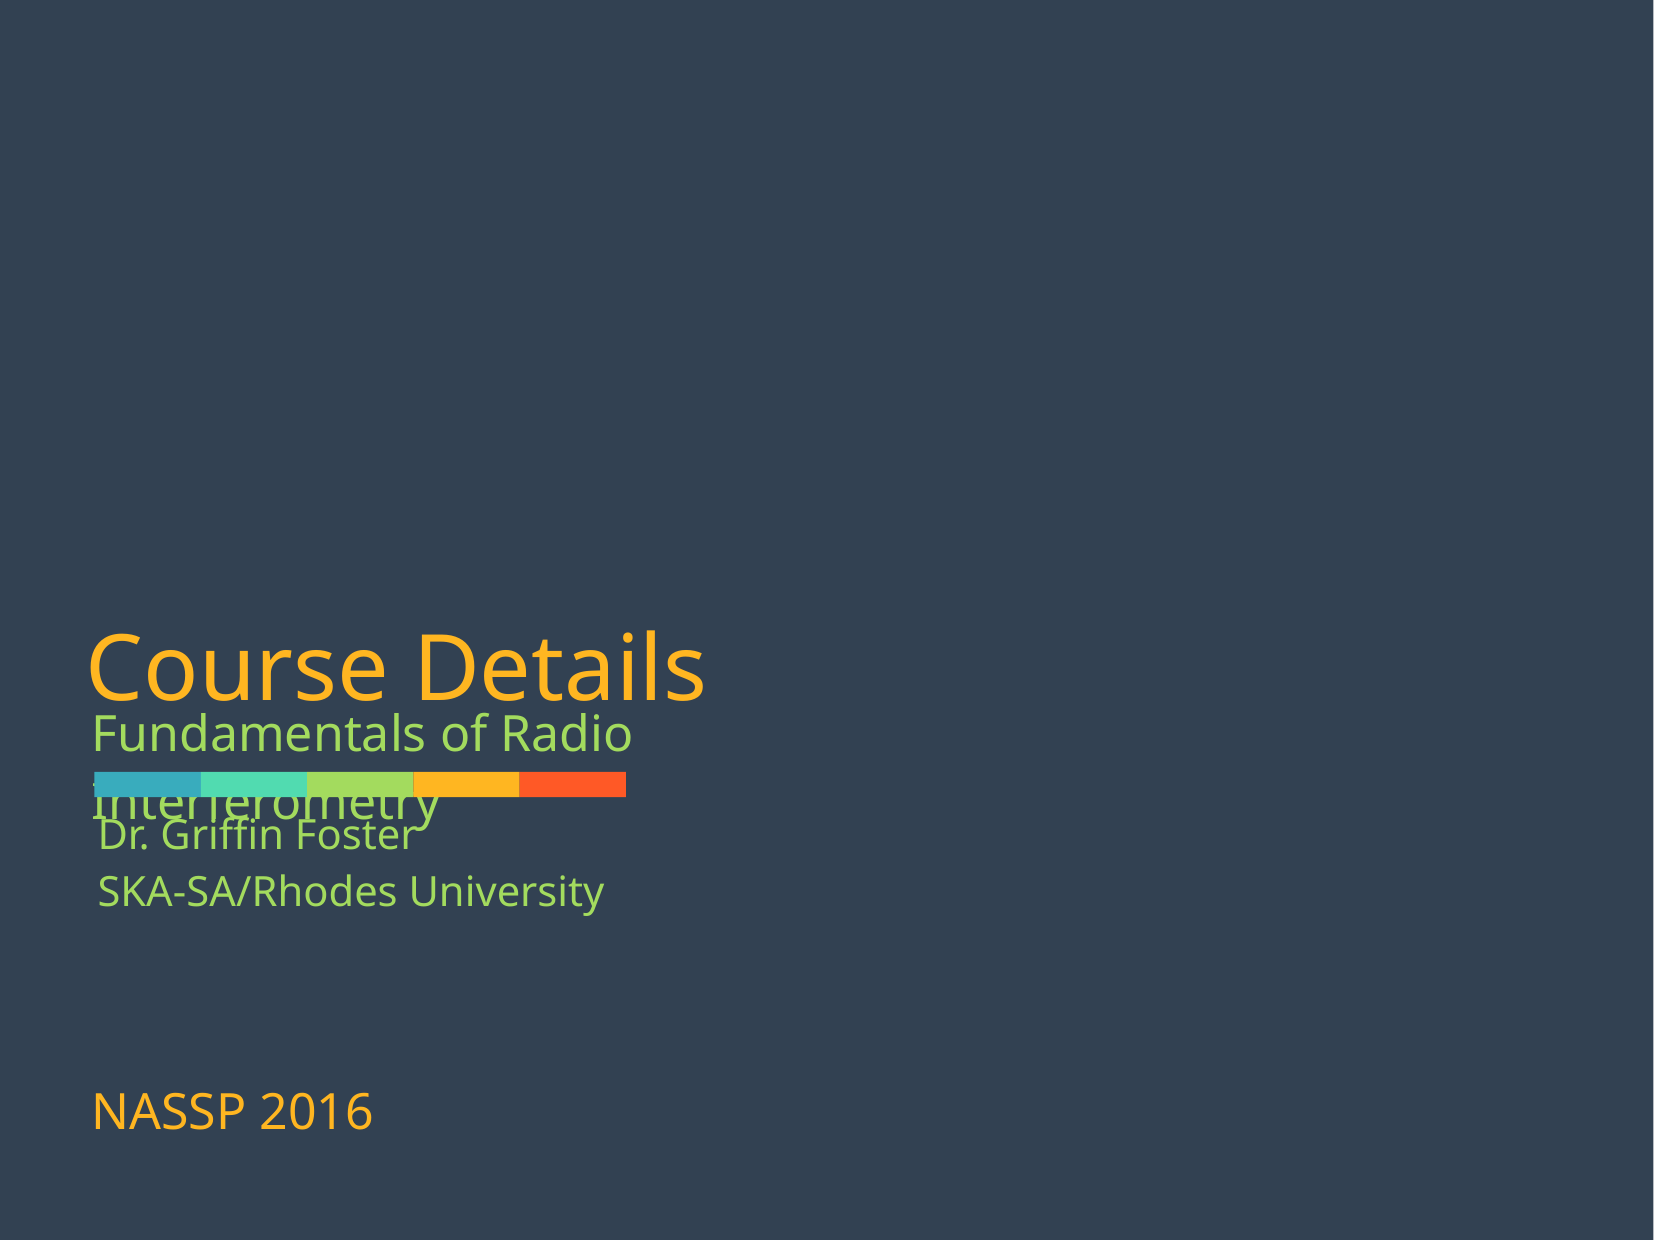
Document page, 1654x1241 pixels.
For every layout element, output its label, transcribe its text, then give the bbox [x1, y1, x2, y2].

text_box NASSP 2016 [76, 1068, 987, 1145]
text_box Fundamentals of Radio Interferometry [76, 690, 987, 767]
text_box Dr. Griffin Foster SKA-SA/Rhodes University [82, 797, 650, 913]
text_box Course Details [70, 595, 1512, 721]
text_box [94, 771, 626, 798]
